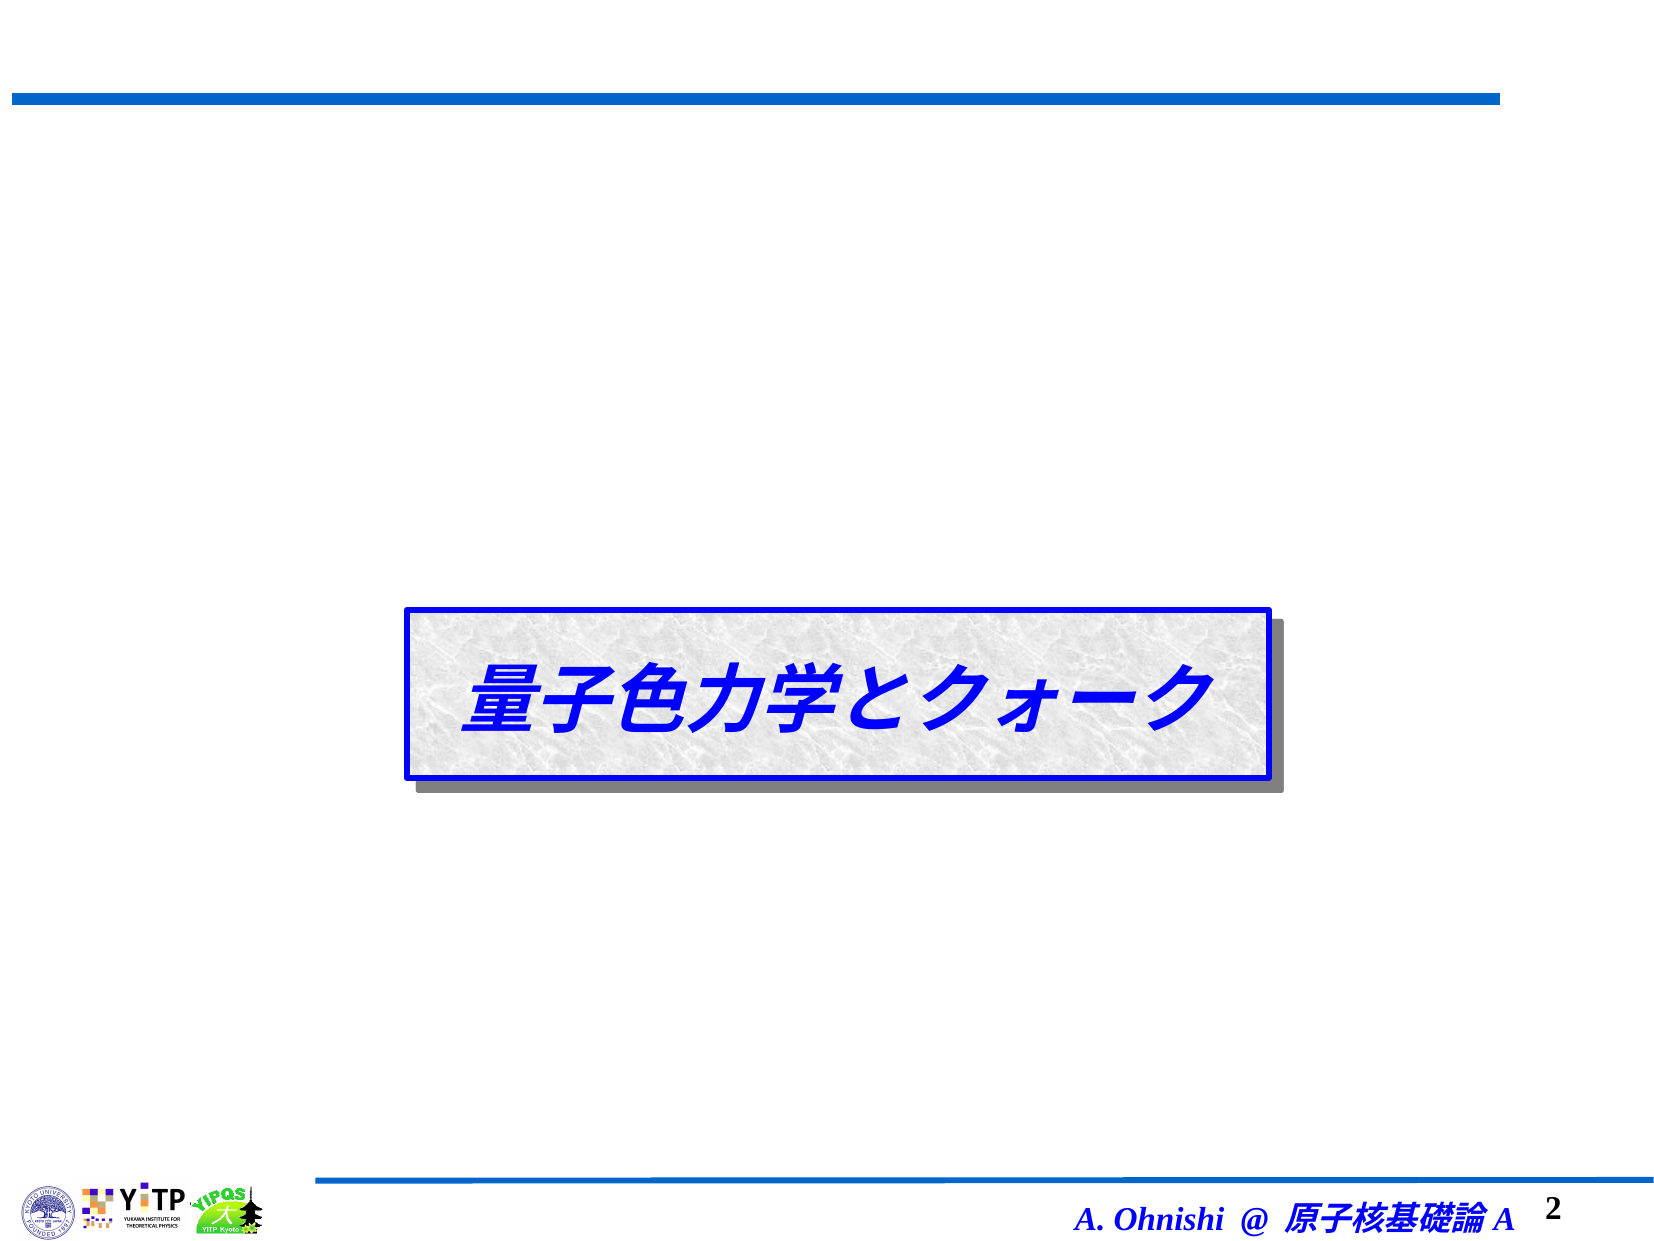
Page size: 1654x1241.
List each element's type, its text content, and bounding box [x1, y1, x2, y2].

picture [20, 1185, 76, 1241]
text_box 量子色力学とクォーク [406, 609, 1205, 745]
picture [77, 1179, 263, 1234]
picture [410, 613, 1266, 775]
